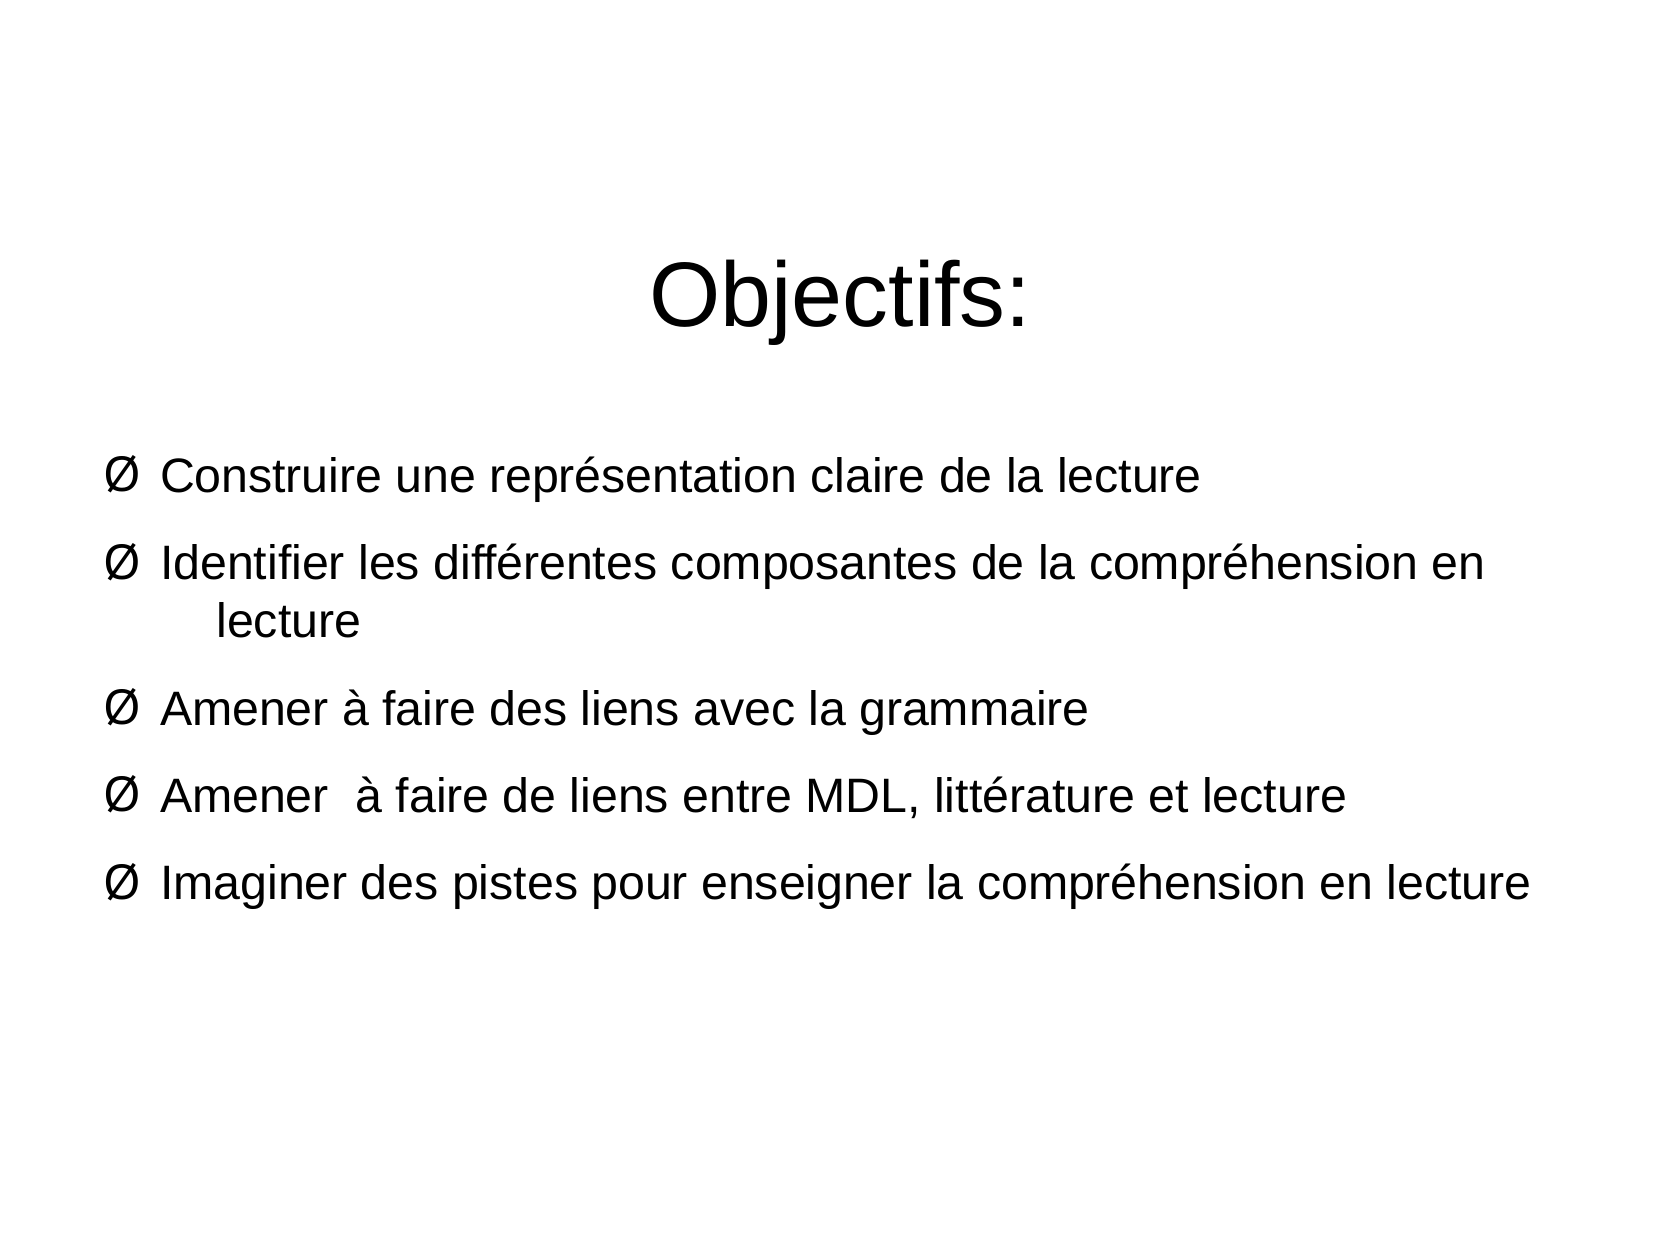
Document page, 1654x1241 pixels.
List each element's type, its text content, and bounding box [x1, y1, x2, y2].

list Construire une représentation claire de la lecture Identifier les différentes composantes de la compréhension en lecture Amener à faire des liens avec la grammaire Amener à faire de liens entre MDL, littérature et lecture Imaginer des pistes pour enseigner la compréhension en lecture [103, 444, 1570, 1051]
title Objectifs: [151, 165, 1530, 415]
